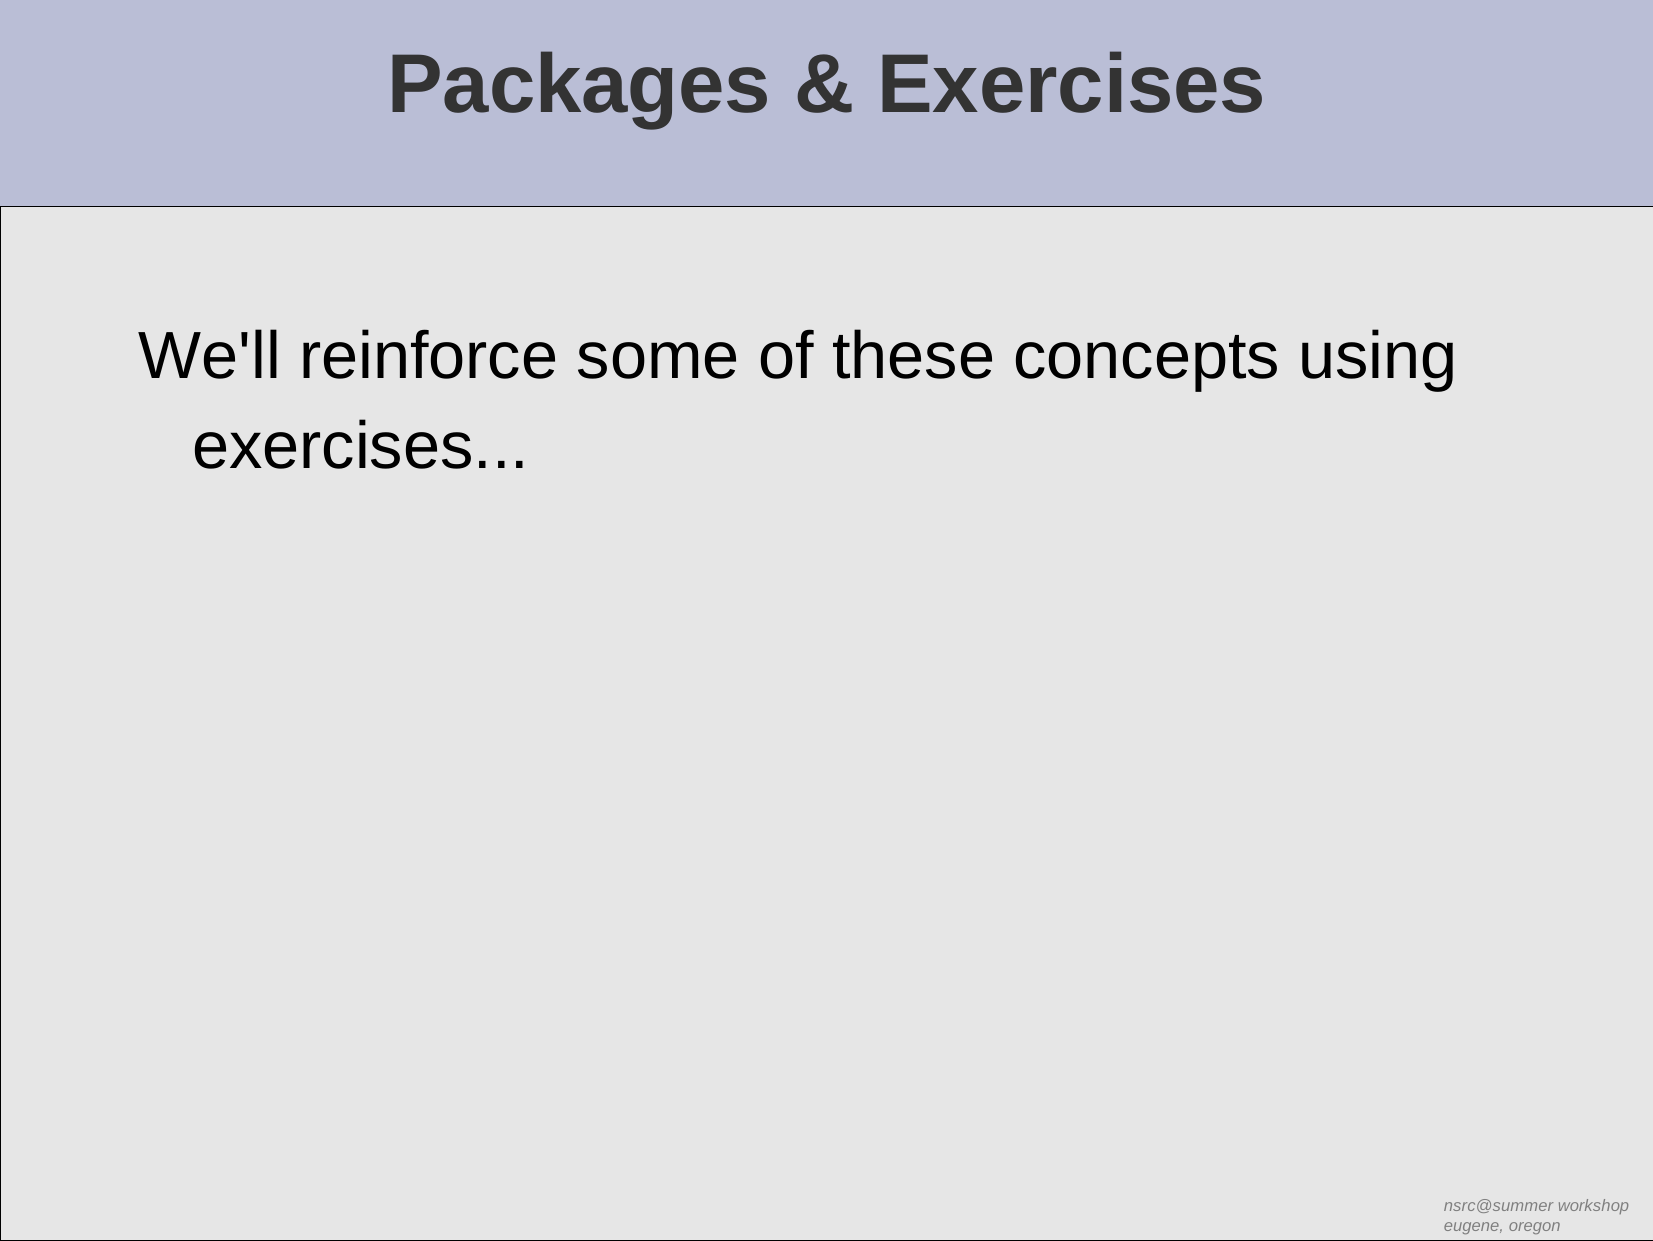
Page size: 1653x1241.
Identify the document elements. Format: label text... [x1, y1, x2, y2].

list We'll reinforce some of these concepts using exercises... [121, 303, 1573, 1067]
title Packages & Exercises [121, 0, 1533, 200]
